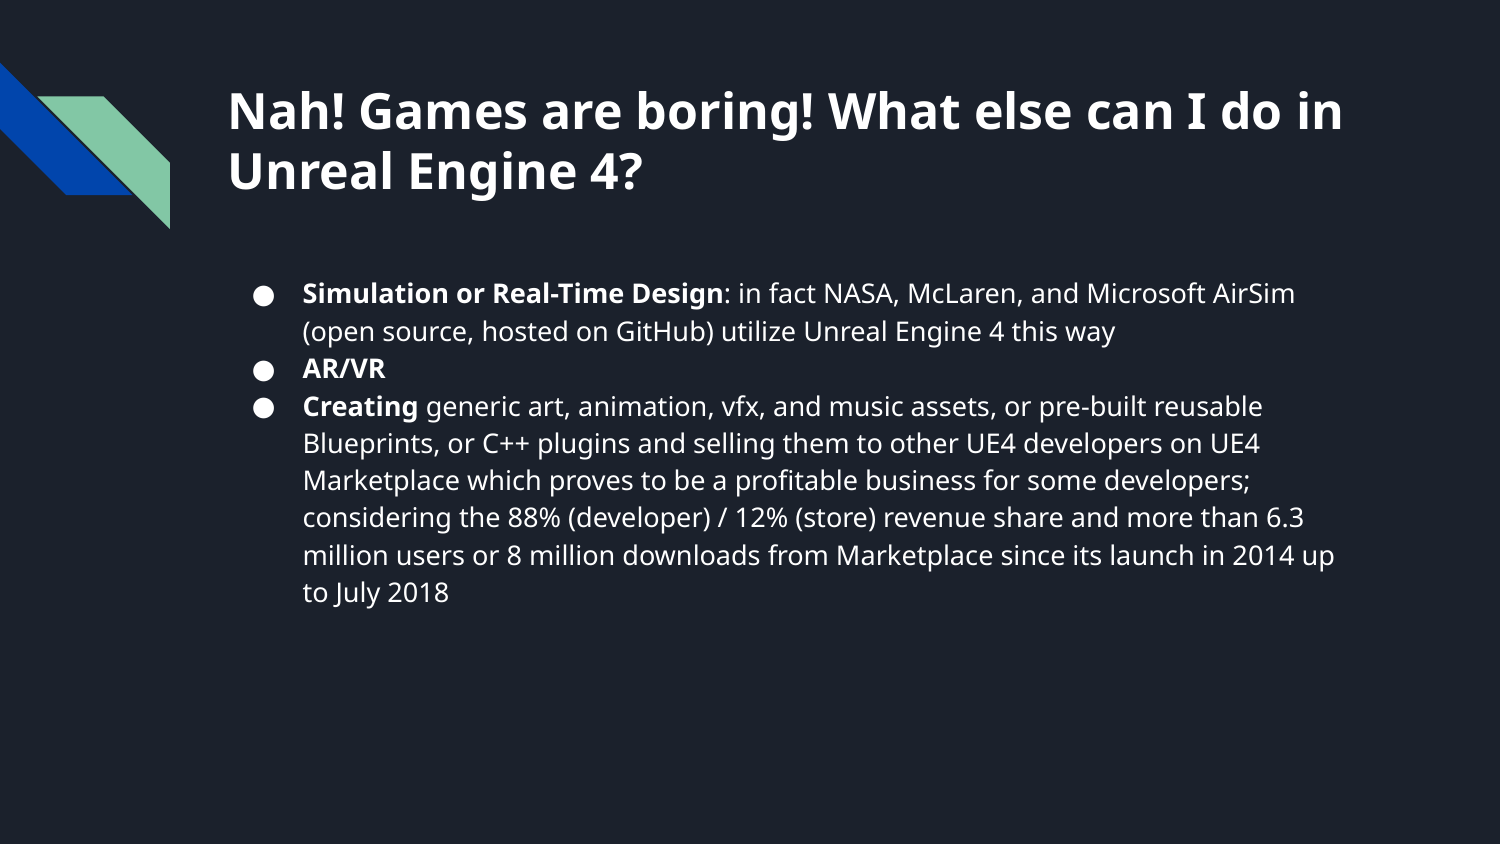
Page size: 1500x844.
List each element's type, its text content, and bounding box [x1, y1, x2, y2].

text_box Simulation or Real-Time Design: in fact NASA, McLaren, and Microsoft AirSim (open source, hosted on GitHub) utilize Unreal Engine 4 this way AR/VR Creating generic art, animation, vfx, and music assets, or pre-built reusable Blueprints, or C++ plugins and selling them to other UE4 developers on UE4 Marketplace which proves to be a profitable business for some developers; considering the 88% (developer) / 12% (store) revenue share and more than 6.3 million users or 8 million downloads from Marketplace since its launch in 2014 up to July 2018 [212, 257, 1368, 735]
text_box Nah! Games are boring! What else can I do in Unreal Engine 4? [212, 64, 1368, 215]
